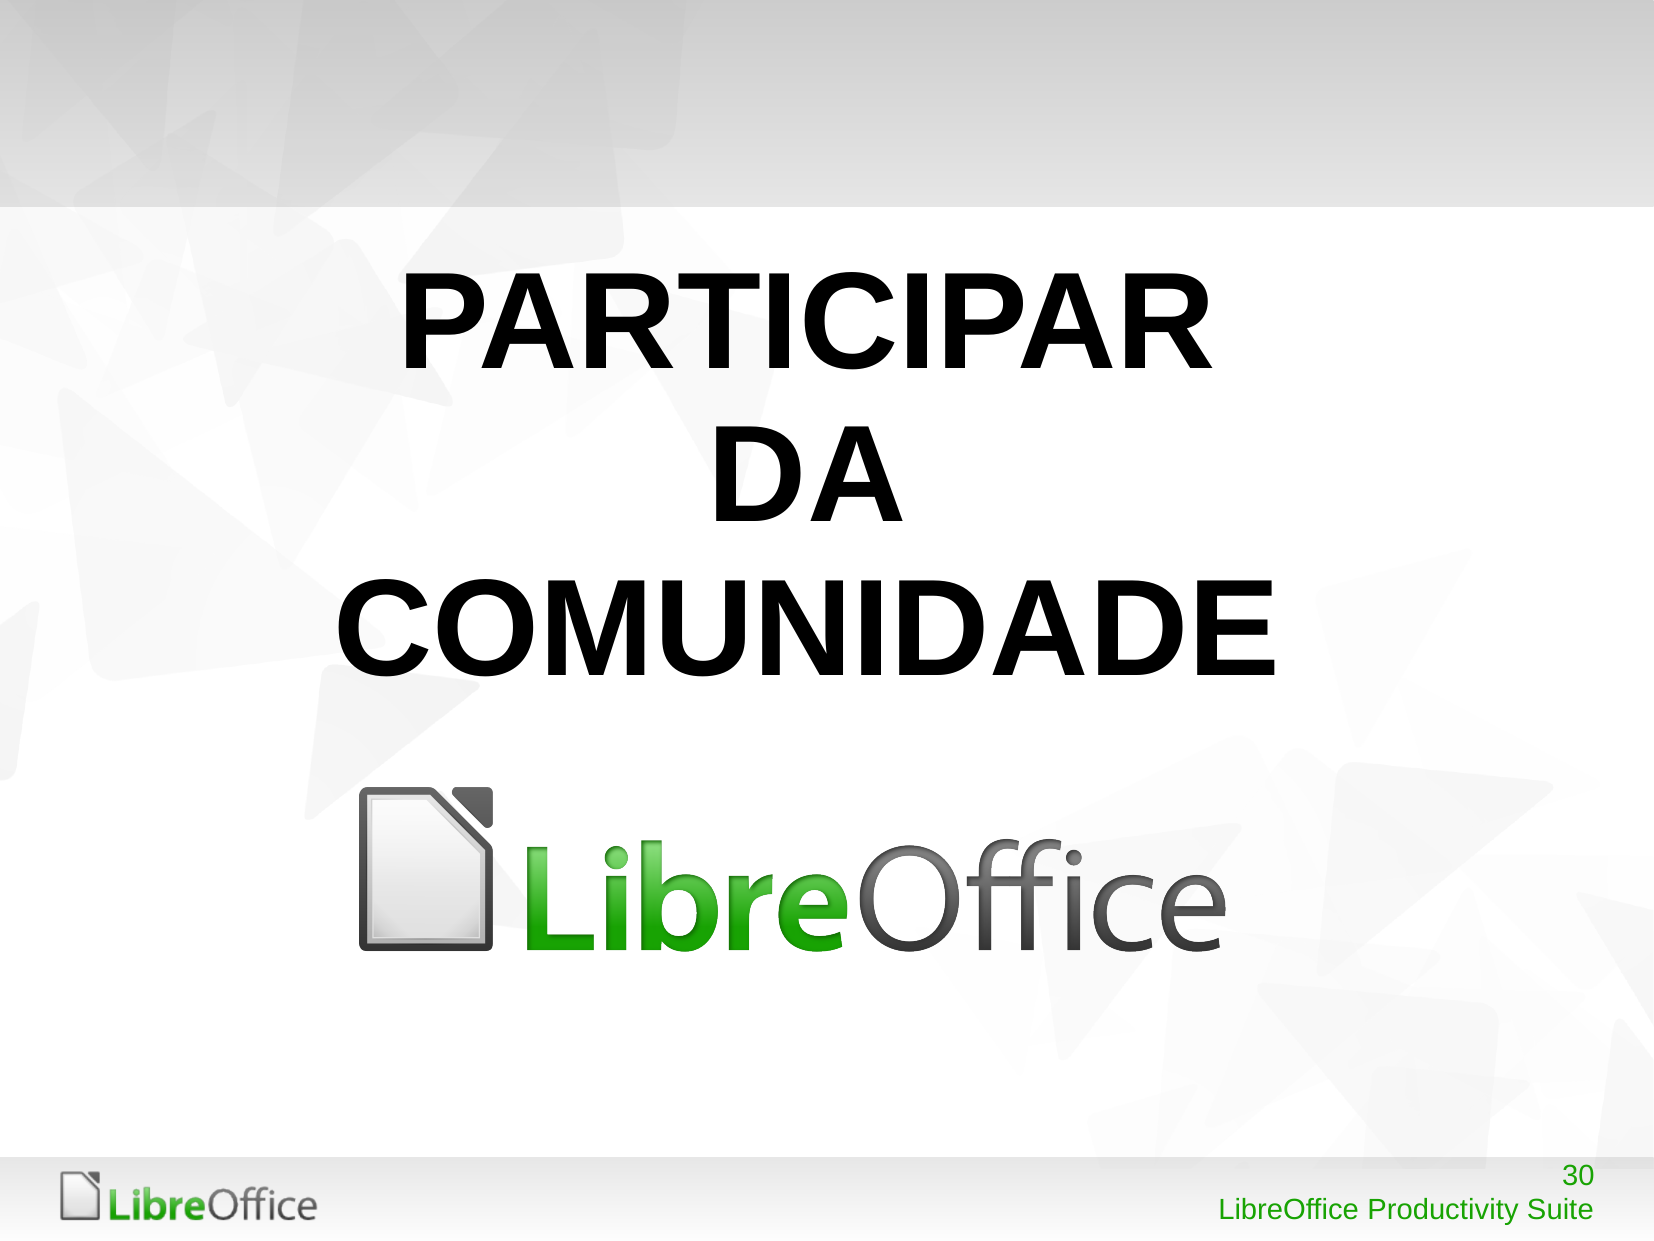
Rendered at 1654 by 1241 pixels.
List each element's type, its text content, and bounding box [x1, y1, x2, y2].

text_box PARTICIPAR DA COMUNIDADE [318, 236, 1296, 713]
picture [0, 0, 1654, 1169]
picture [41, 1152, 337, 1240]
